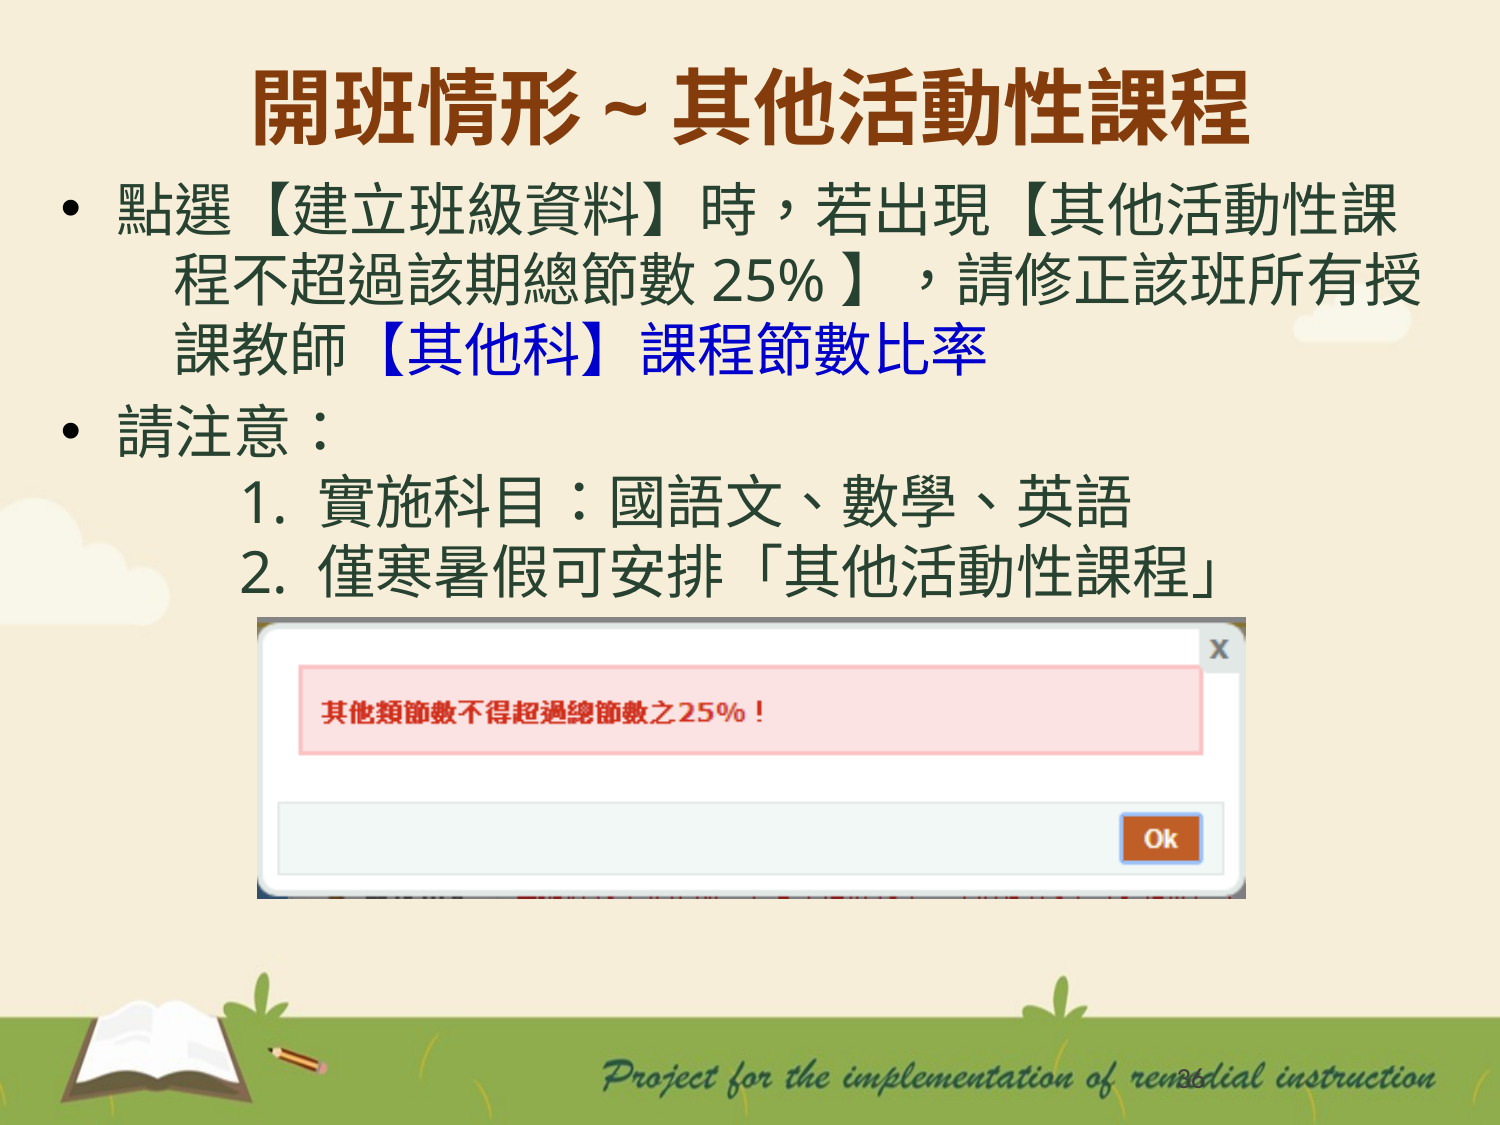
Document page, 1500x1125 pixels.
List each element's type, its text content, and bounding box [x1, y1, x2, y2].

text_box 點選【建立班級資料】時，若出現【其他活動性課程不超過該期總節數25%】，請修正該班所有授課教師【其他科】課程節數比率 請注意： 1. 實施科目：國語文、數學、英語 2. 僅寒暑假可安排「其他活動性課程」 [46, 178, 1454, 613]
title 開班情形~其他活動性課程 [13, 45, 1491, 178]
picture [257, 617, 1246, 900]
text_box [1161, 1046, 1499, 1107]
